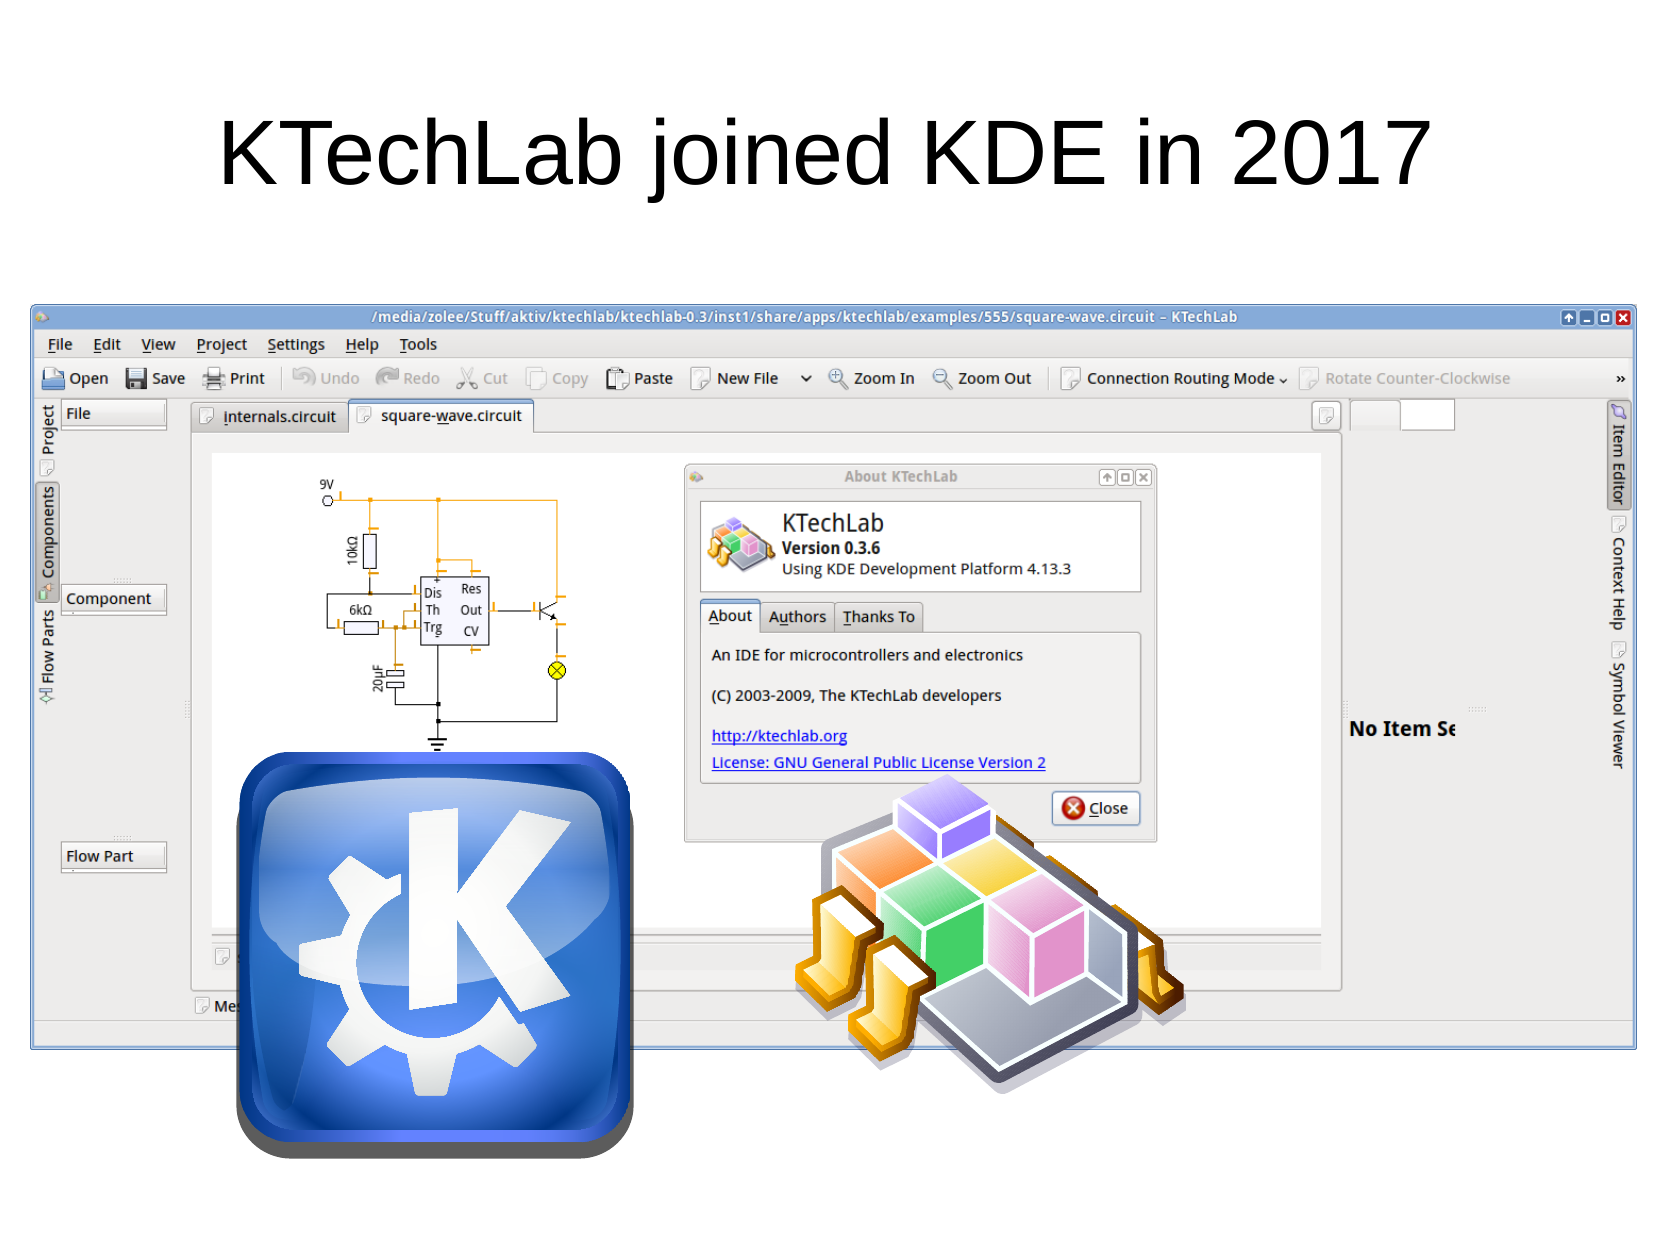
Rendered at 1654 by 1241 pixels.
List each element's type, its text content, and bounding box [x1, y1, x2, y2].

title KTechLab joined KDE in 2017 [82, 49, 1571, 257]
picture [30, 304, 1637, 1171]
